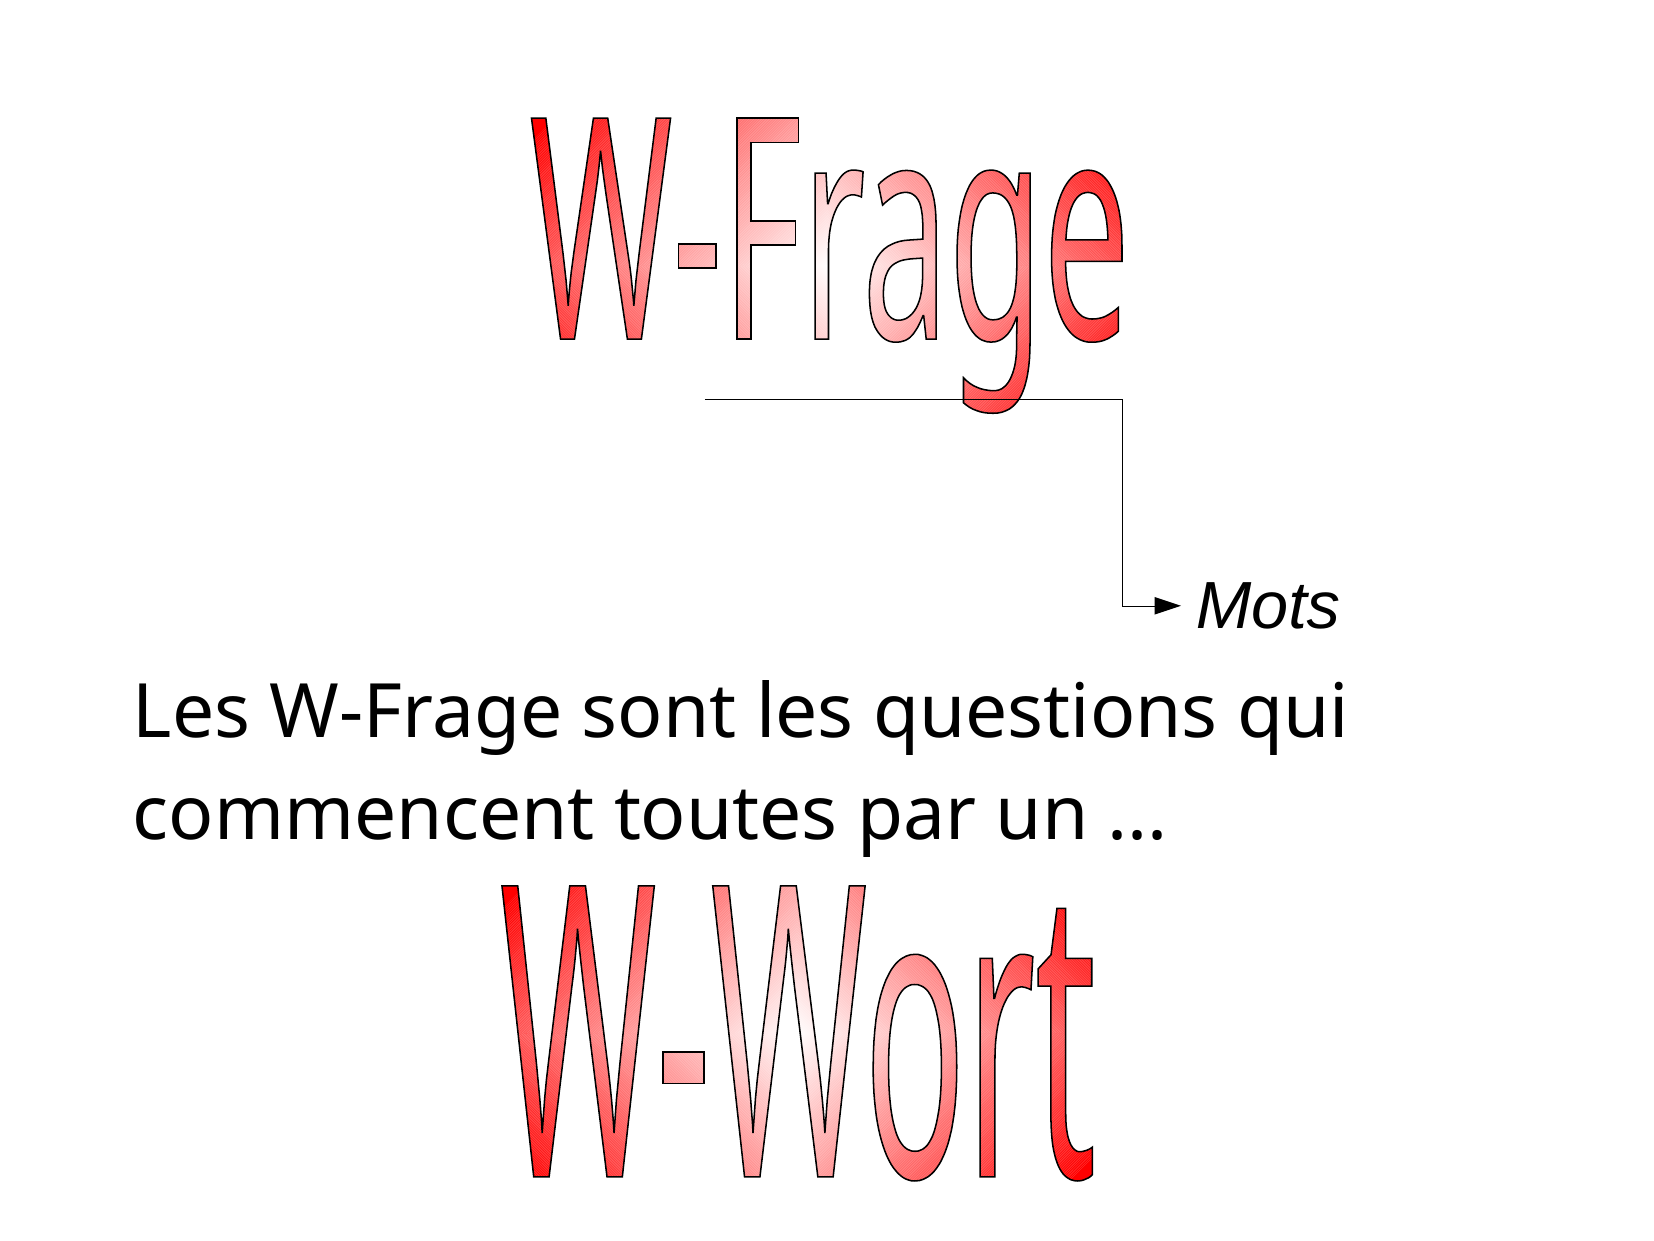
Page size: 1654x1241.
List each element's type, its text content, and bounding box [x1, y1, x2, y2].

text_box W-Frage [963, 400, 1019, 414]
text_box W-Frage [531, 118, 671, 340]
text_box W-Wort [1038, 908, 1093, 1181]
text_box W-Frage [869, 170, 937, 343]
text_box W-Frage [678, 244, 716, 269]
text_box W-Frage [737, 118, 799, 340]
text_box W-Frage [957, 170, 1031, 399]
text_box W-Frage [815, 170, 864, 340]
text_box W-Wort [980, 954, 1033, 1177]
text_box Mots [1181, 561, 1506, 651]
text_box W-Wort [663, 1051, 704, 1084]
text_box W-Wort [873, 954, 957, 1181]
text_box W-Frage [1051, 170, 1122, 343]
text_box W-Wort [501, 885, 655, 1177]
text_box W-Wort [712, 885, 866, 1177]
text_box Les W-Frage sont les questions qui commencent toutes par un ... [118, 649, 1419, 834]
